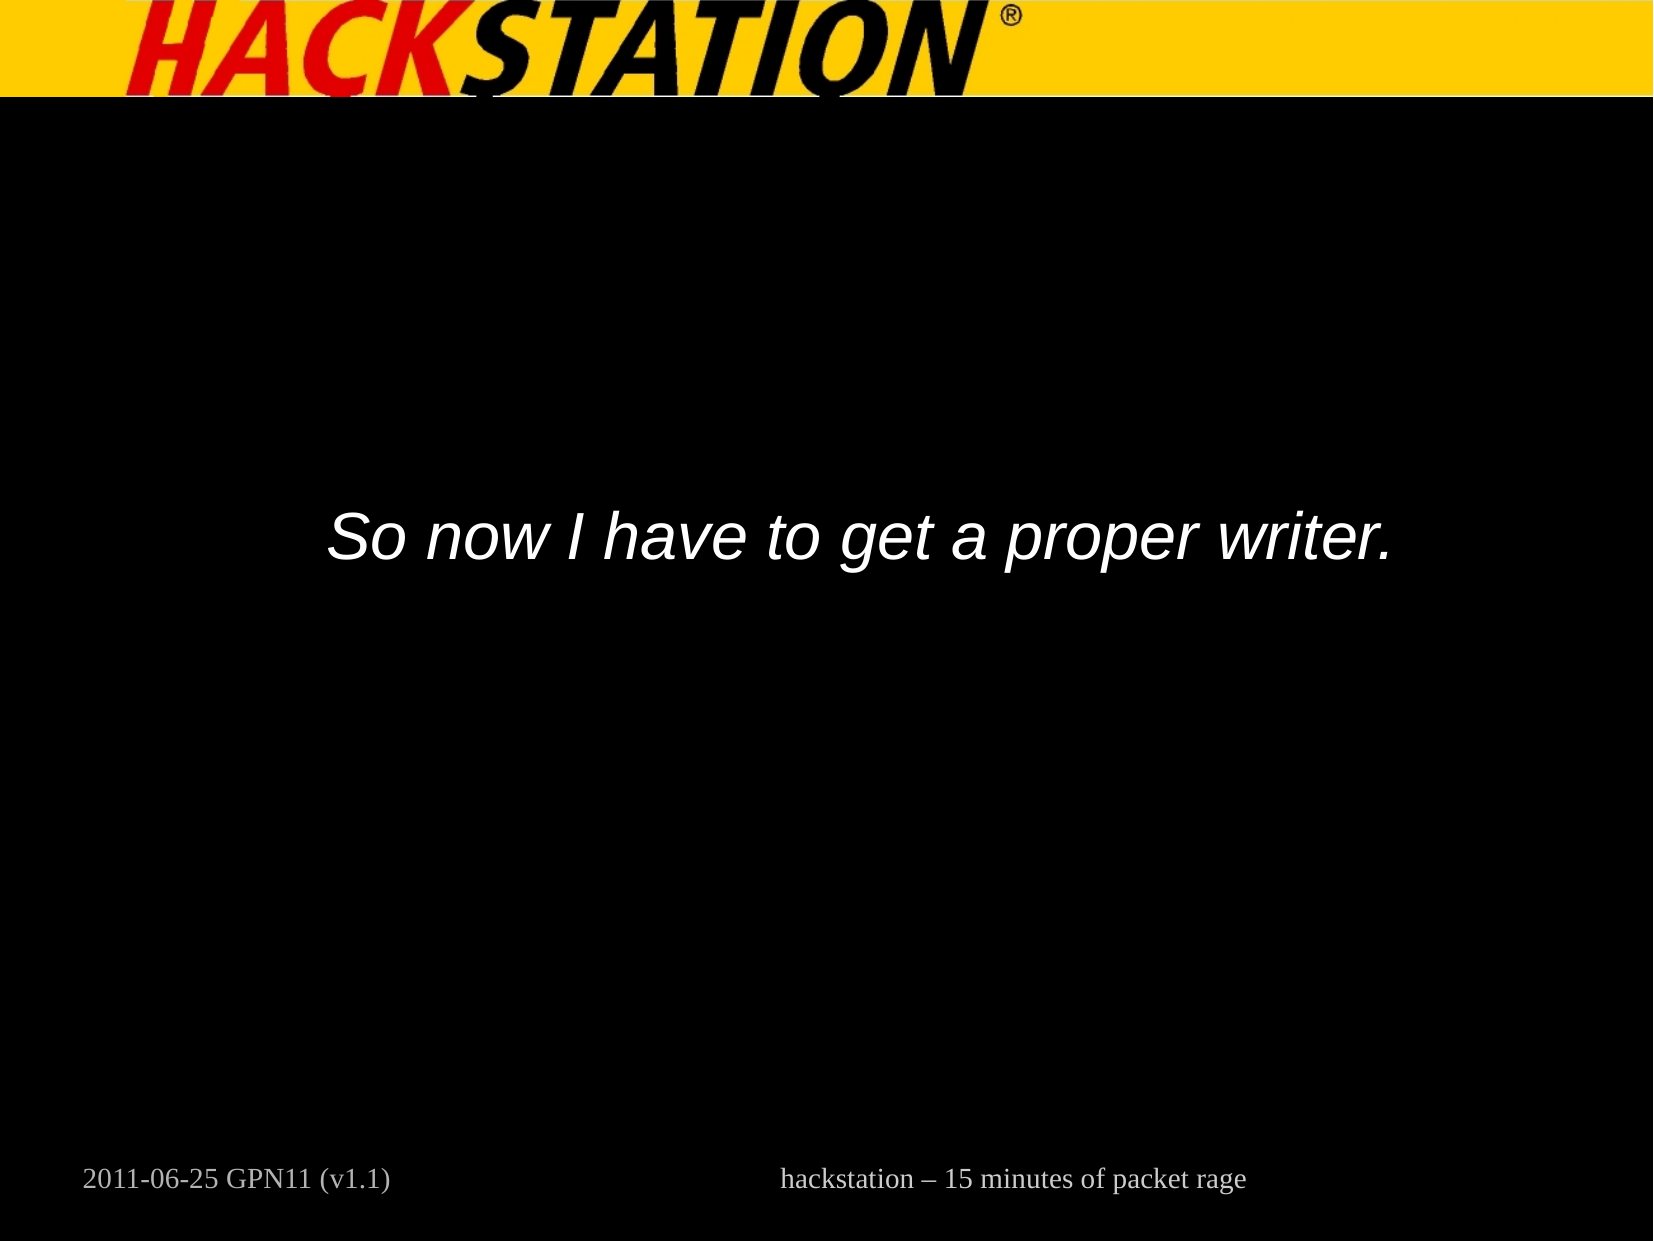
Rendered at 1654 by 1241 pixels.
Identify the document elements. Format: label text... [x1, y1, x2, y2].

list So now I have to get a proper writer. [82, 290, 1571, 1109]
picture [0, 0, 1653, 97]
